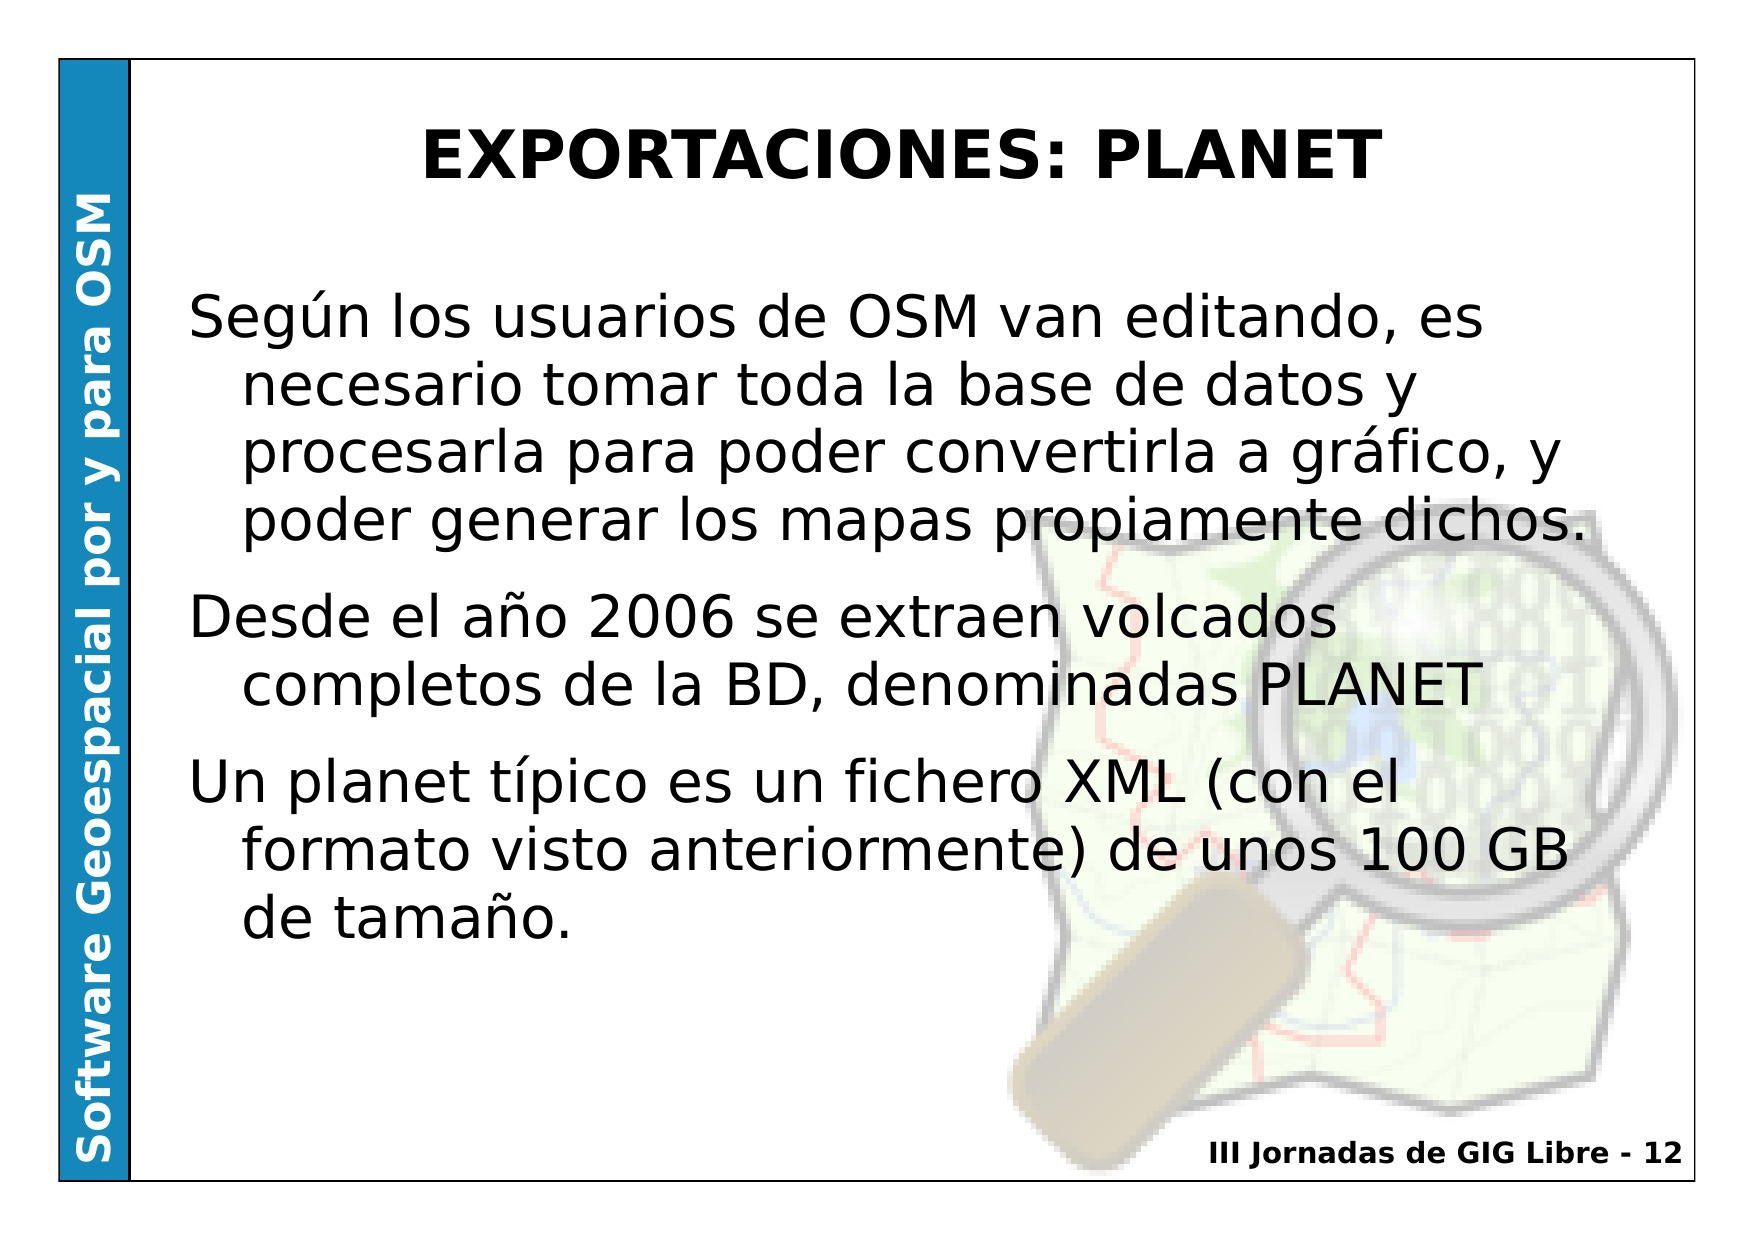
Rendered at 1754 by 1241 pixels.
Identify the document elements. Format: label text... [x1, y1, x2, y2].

title EXPORTACIONES: PLANET [171, 103, 1634, 209]
list Según los usuarios de OSM van editando, es necesario tomar toda la base de datos y procesarla para poder convertirla a gráfico, y poder generar los mapas propiamente dichos. Desde el año 2006 se extraen volcados completos de la BD, denominadas PLANET Un planet típico es un fichero XML (con el formato visto anteriormente) de unos 100 GB de tamaño. [171, 283, 1634, 1048]
picture [996, 481, 1696, 1182]
